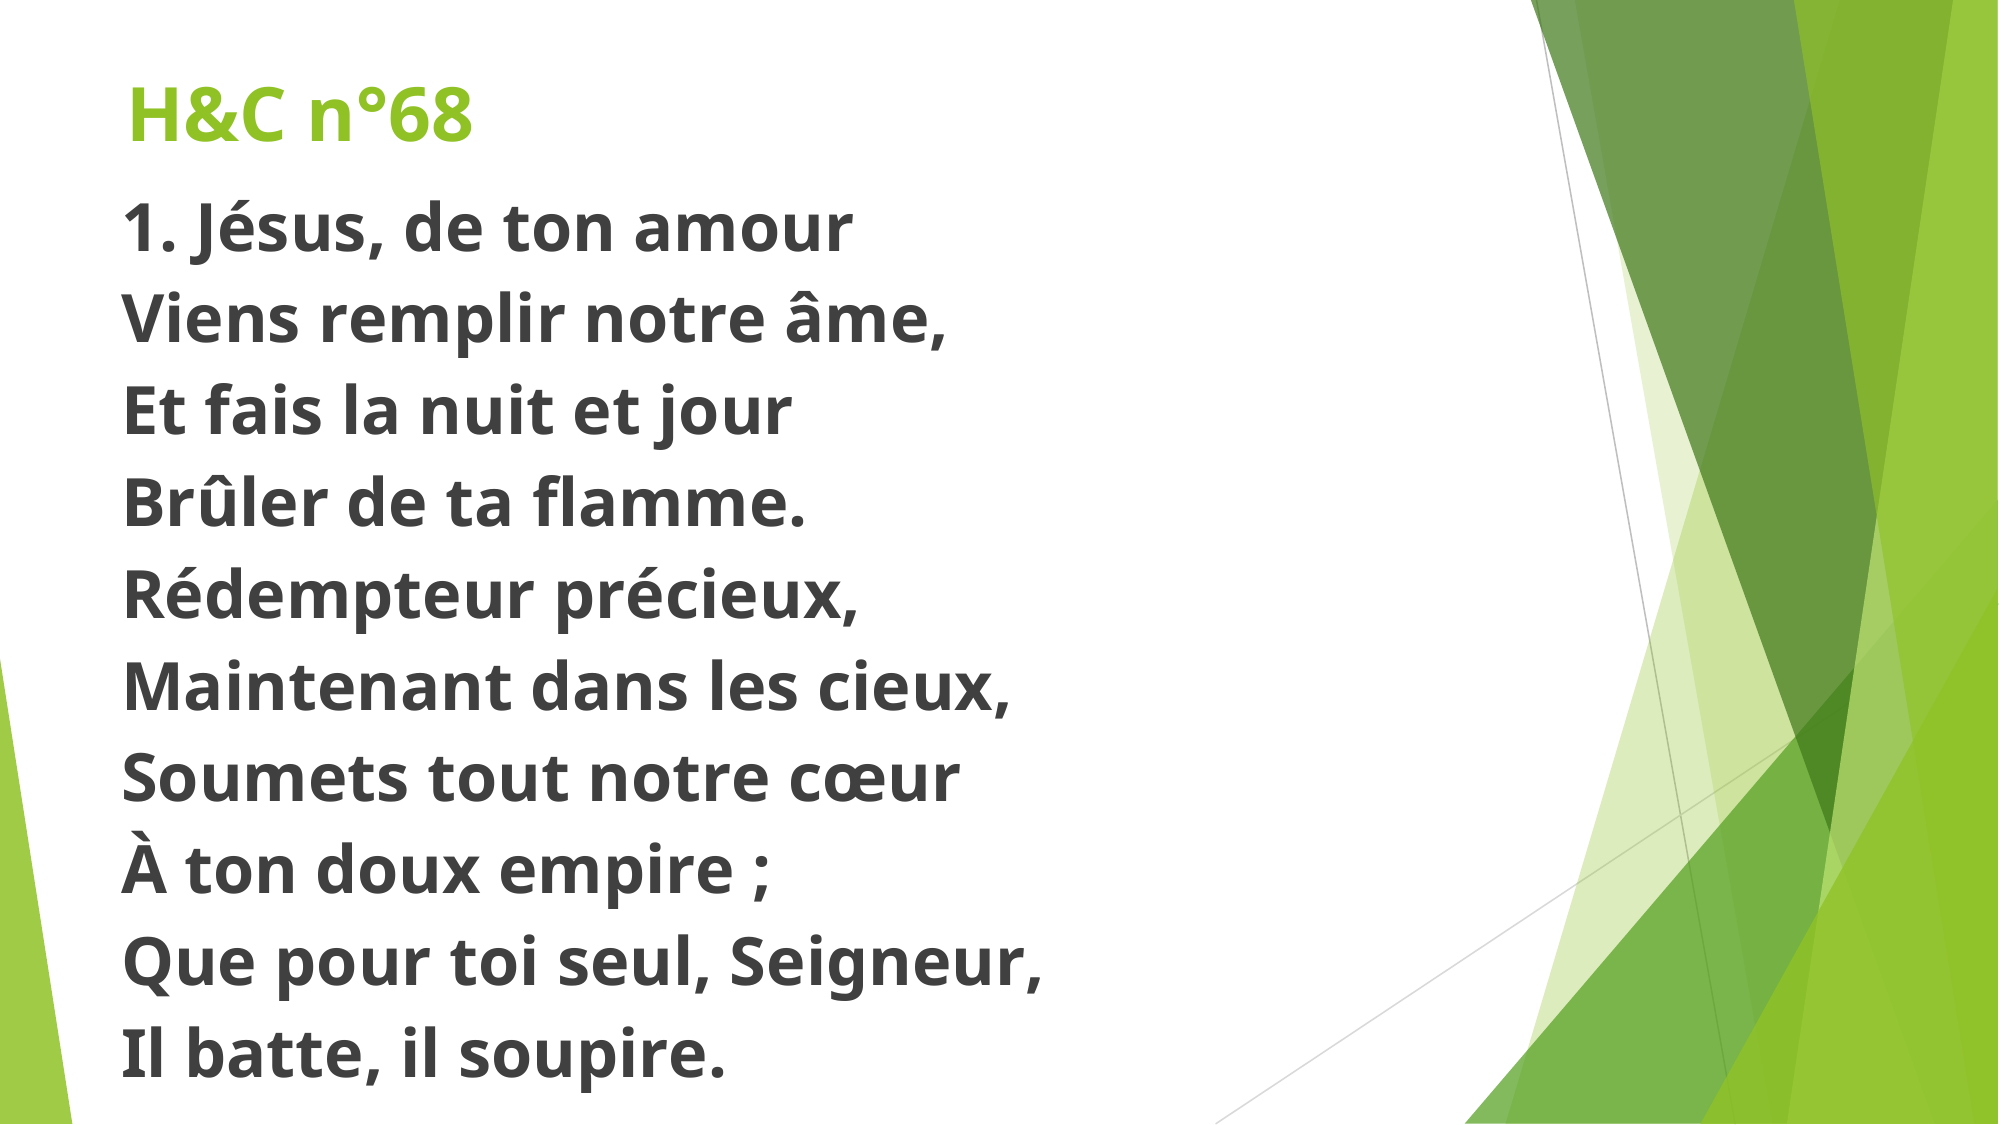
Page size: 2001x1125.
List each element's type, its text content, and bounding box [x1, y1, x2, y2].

text_box 1. Jésus, de ton amour Viens remplir notre âme, Et fais la nuit et jour Brûler de ta flamme. Rédempteur précieux, Maintenant dans les cieux, Soumets tout notre cœur À ton doux empire ; Que pour toi seul, Seigneur, Il batte, il soupire. [106, 177, 1973, 1037]
text_box H&C n°68 [111, 59, 1522, 166]
